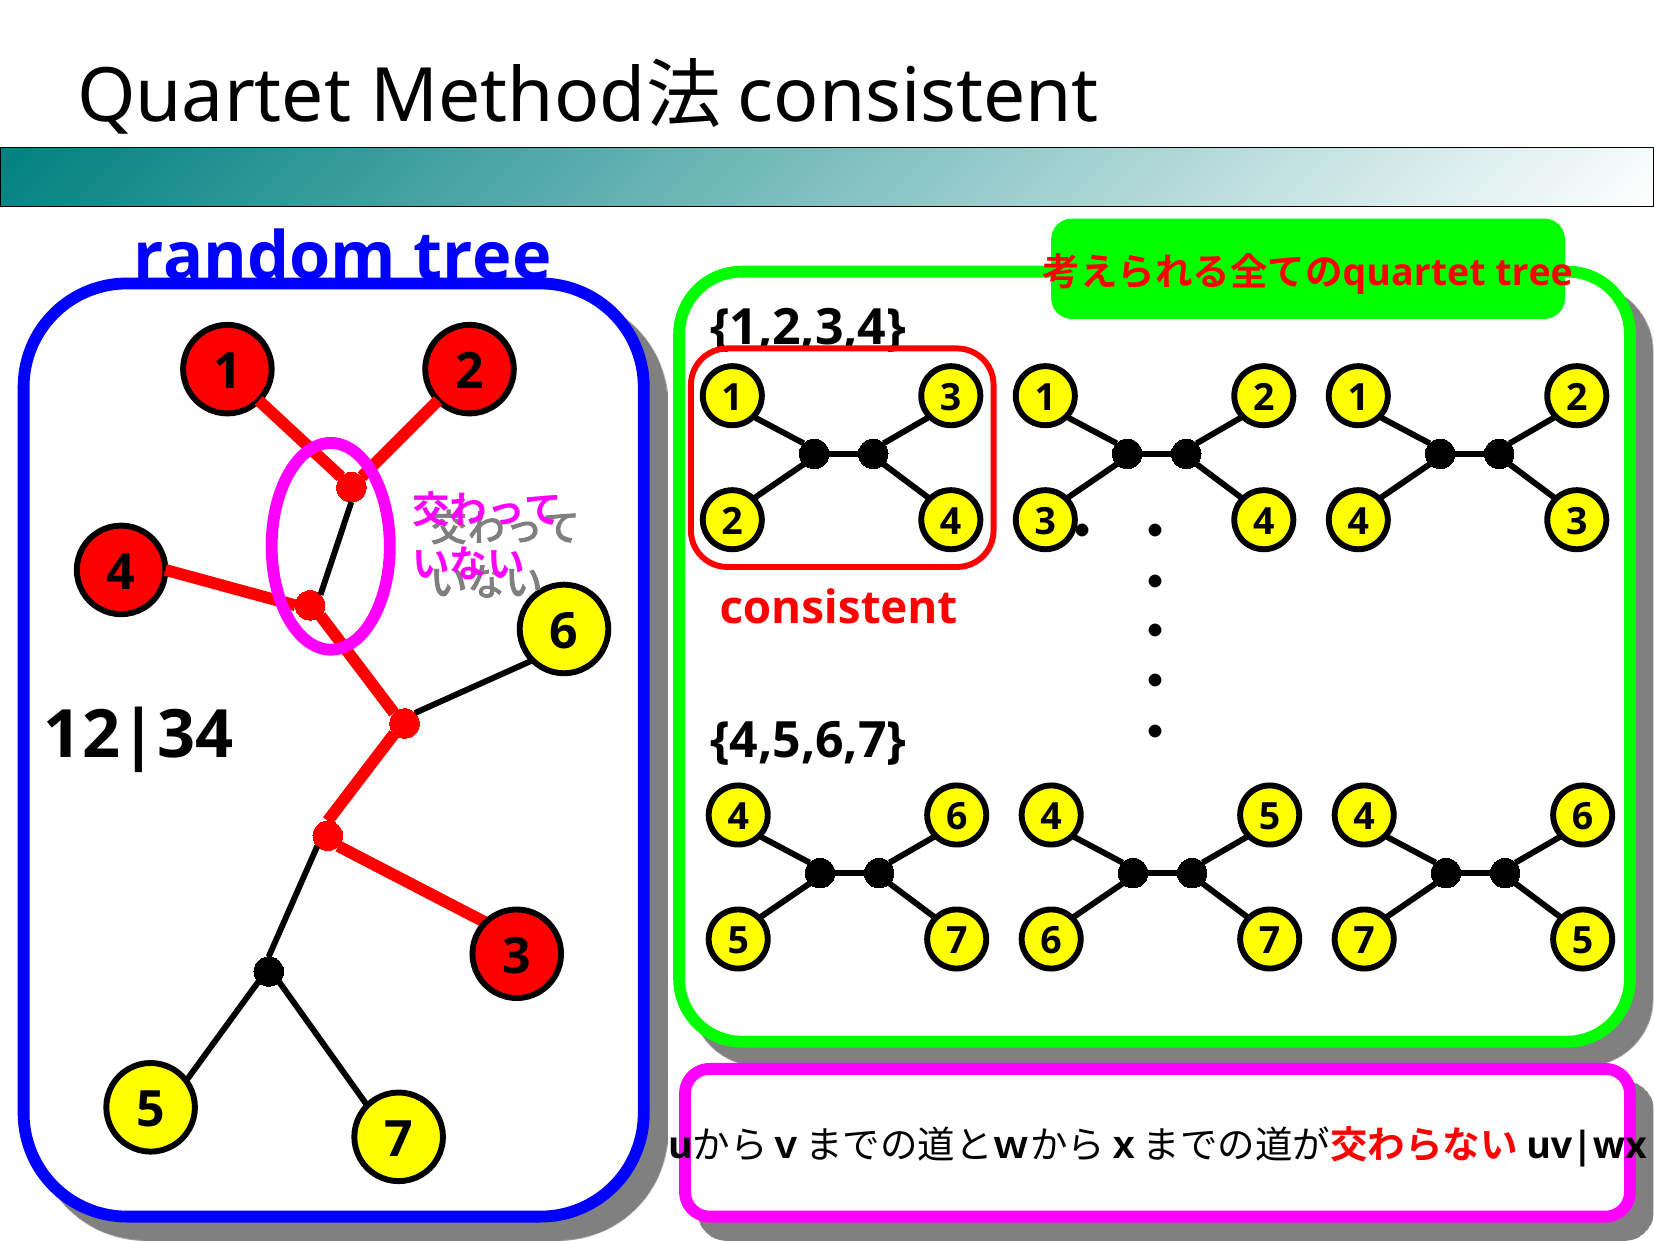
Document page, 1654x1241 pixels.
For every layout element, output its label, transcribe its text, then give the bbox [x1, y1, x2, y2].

text_box 1 [1328, 366, 1388, 426]
text_box uからｖまでの道とｗからｘまでの道が交わらない uv|wx [685, 1068, 1630, 1217]
text_box 2 [702, 490, 762, 550]
text_box 5 [1553, 909, 1613, 969]
text_box 5 [708, 909, 768, 969]
text_box 4 [1234, 490, 1294, 550]
text_box 4 [1334, 785, 1394, 845]
text_box [694, 352, 990, 564]
text_box 2 [1547, 366, 1607, 426]
text_box 4 [1021, 785, 1081, 845]
text_box [23, 283, 644, 1217]
text_box 7 [354, 1092, 443, 1182]
text_box 3 [1015, 490, 1075, 550]
text_box 考えられる全てのquartet tree [1057, 224, 1560, 314]
text_box 3 [1547, 490, 1607, 550]
text_box 2 [425, 324, 514, 414]
text_box 4 [76, 525, 166, 615]
text_box 5 [1240, 785, 1300, 845]
text_box [679, 271, 1630, 1042]
text_box 7 [927, 909, 987, 969]
text_box 1 [183, 324, 272, 414]
text_box 4 [921, 490, 981, 550]
text_box 5 [106, 1062, 195, 1152]
text_box random tree [138, 200, 547, 288]
text_box 3 [472, 909, 562, 999]
text_box 2 [1234, 366, 1294, 426]
text_box 交わって いない [404, 472, 570, 568]
text_box 1 [1015, 366, 1075, 426]
text_box 4 [1328, 490, 1388, 550]
text_box 3 [921, 366, 981, 426]
text_box 1 [702, 366, 762, 426]
text_box ・・・・・・ [1113, 566, 1199, 731]
text_box 6 [1021, 909, 1081, 969]
text_box 7 [1334, 909, 1394, 969]
title Quartet Method法 consistent [77, 29, 1566, 149]
text_box 12|34 [34, 679, 244, 766]
text_box 7 [1240, 909, 1300, 969]
text_box {1,2,3,4} [695, 283, 923, 353]
text_box {4,5,6,7} [695, 696, 923, 766]
text_box 6 [519, 584, 609, 674]
text_box 6 [1553, 785, 1613, 845]
text_box 4 [708, 785, 768, 845]
text_box 6 [927, 785, 987, 845]
text_box consistent [714, 566, 963, 632]
